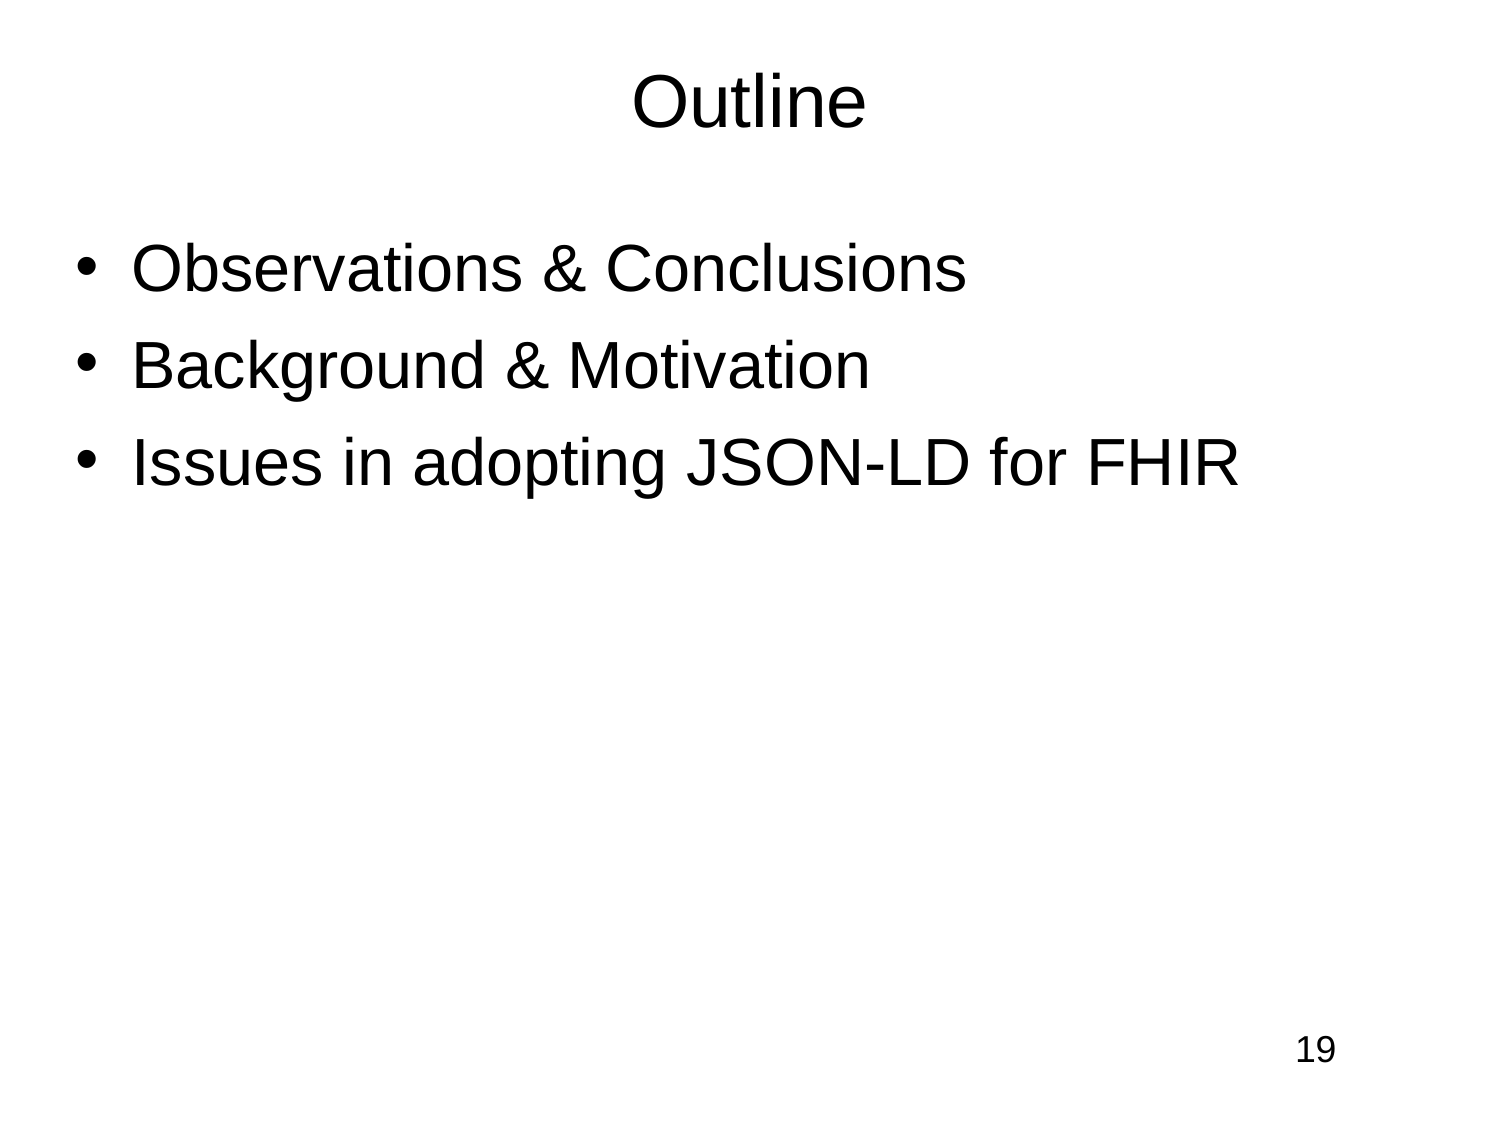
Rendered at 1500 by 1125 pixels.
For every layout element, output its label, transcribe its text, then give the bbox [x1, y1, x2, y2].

list Observations & Conclusions Background & Motivation Issues in adopting JSON-LD for FHIR [75, 224, 1426, 878]
title Outline [75, 3, 1425, 192]
